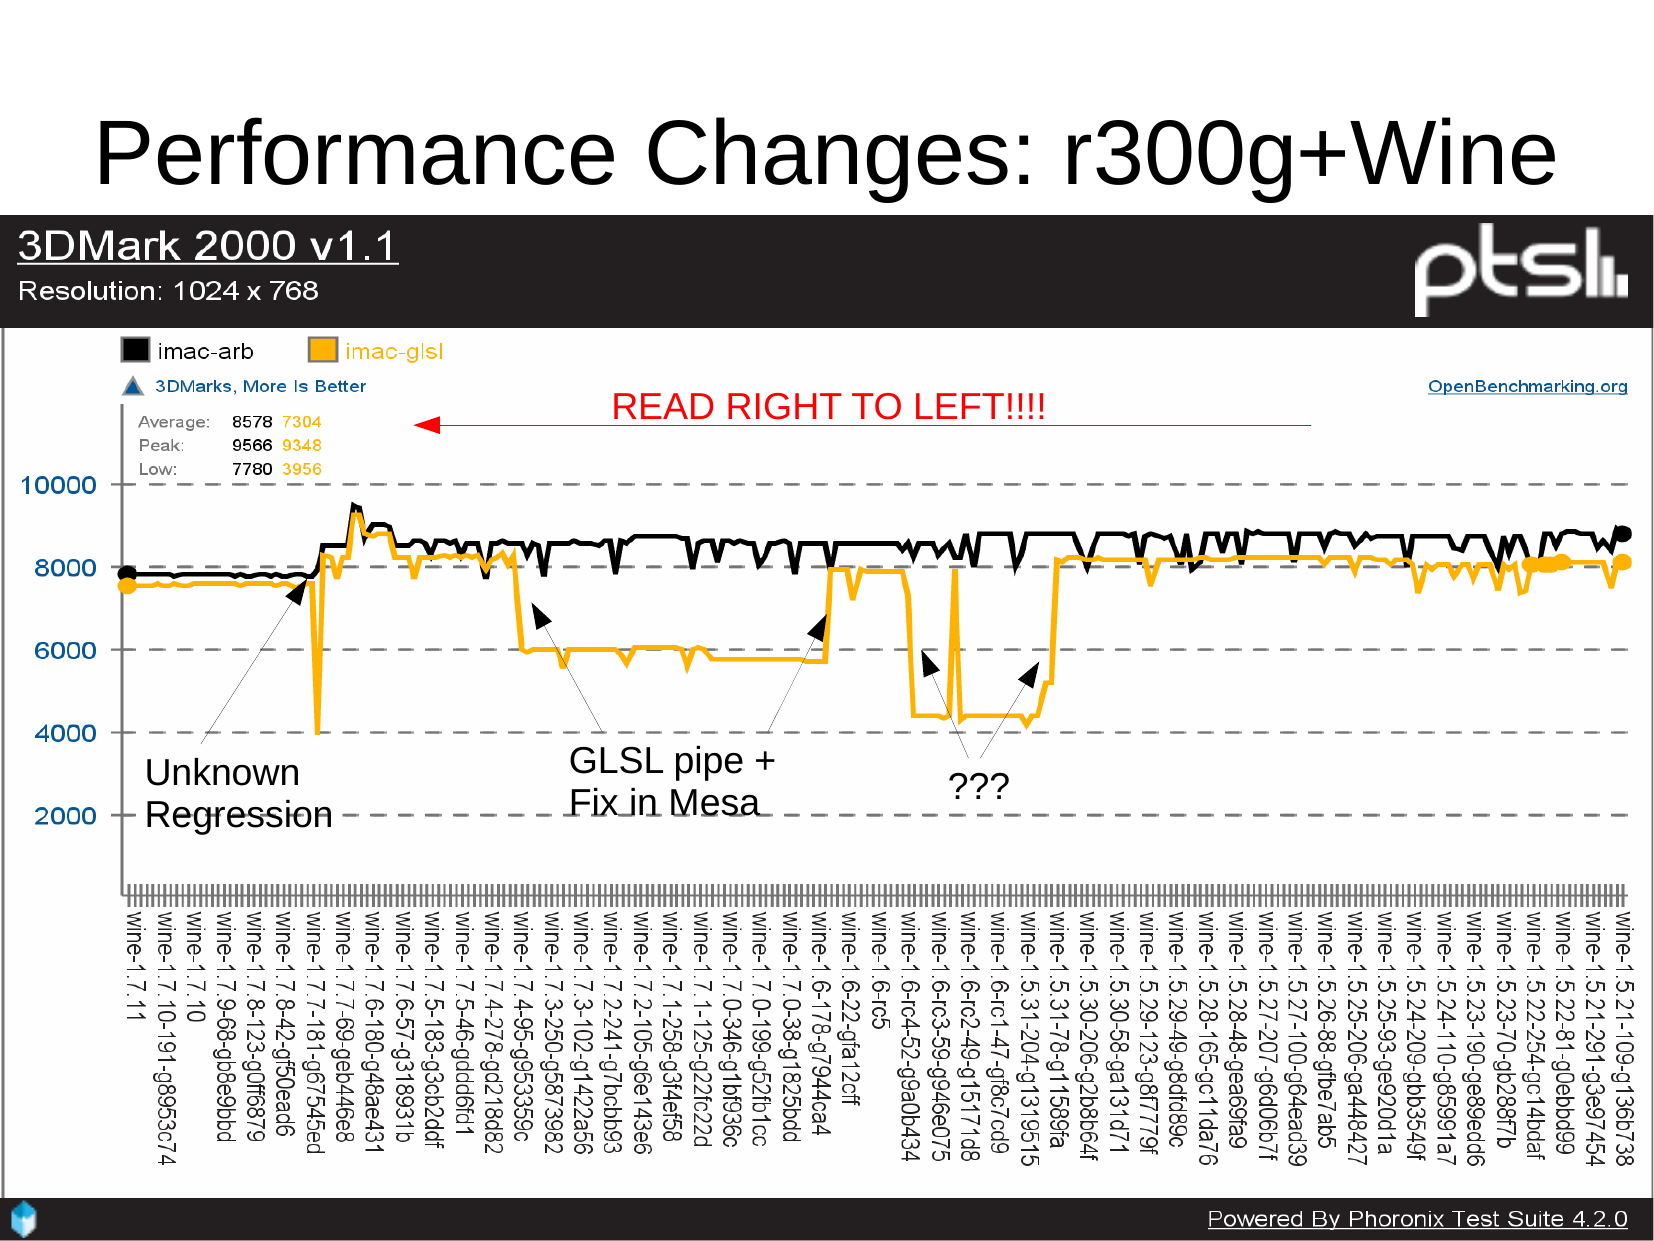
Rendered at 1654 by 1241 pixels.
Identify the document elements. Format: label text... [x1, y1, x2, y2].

text_box ??? [933, 758, 1026, 815]
picture [0, 212, 1654, 1241]
text_box GLSL pipe + Fix in Mesa [553, 732, 792, 832]
text_box Unknown Regression [129, 744, 350, 843]
text_box READ RIGHT TO LEFT!!!! [596, 377, 1069, 435]
title Performance Changes: r300g+Wine [82, 49, 1571, 212]
